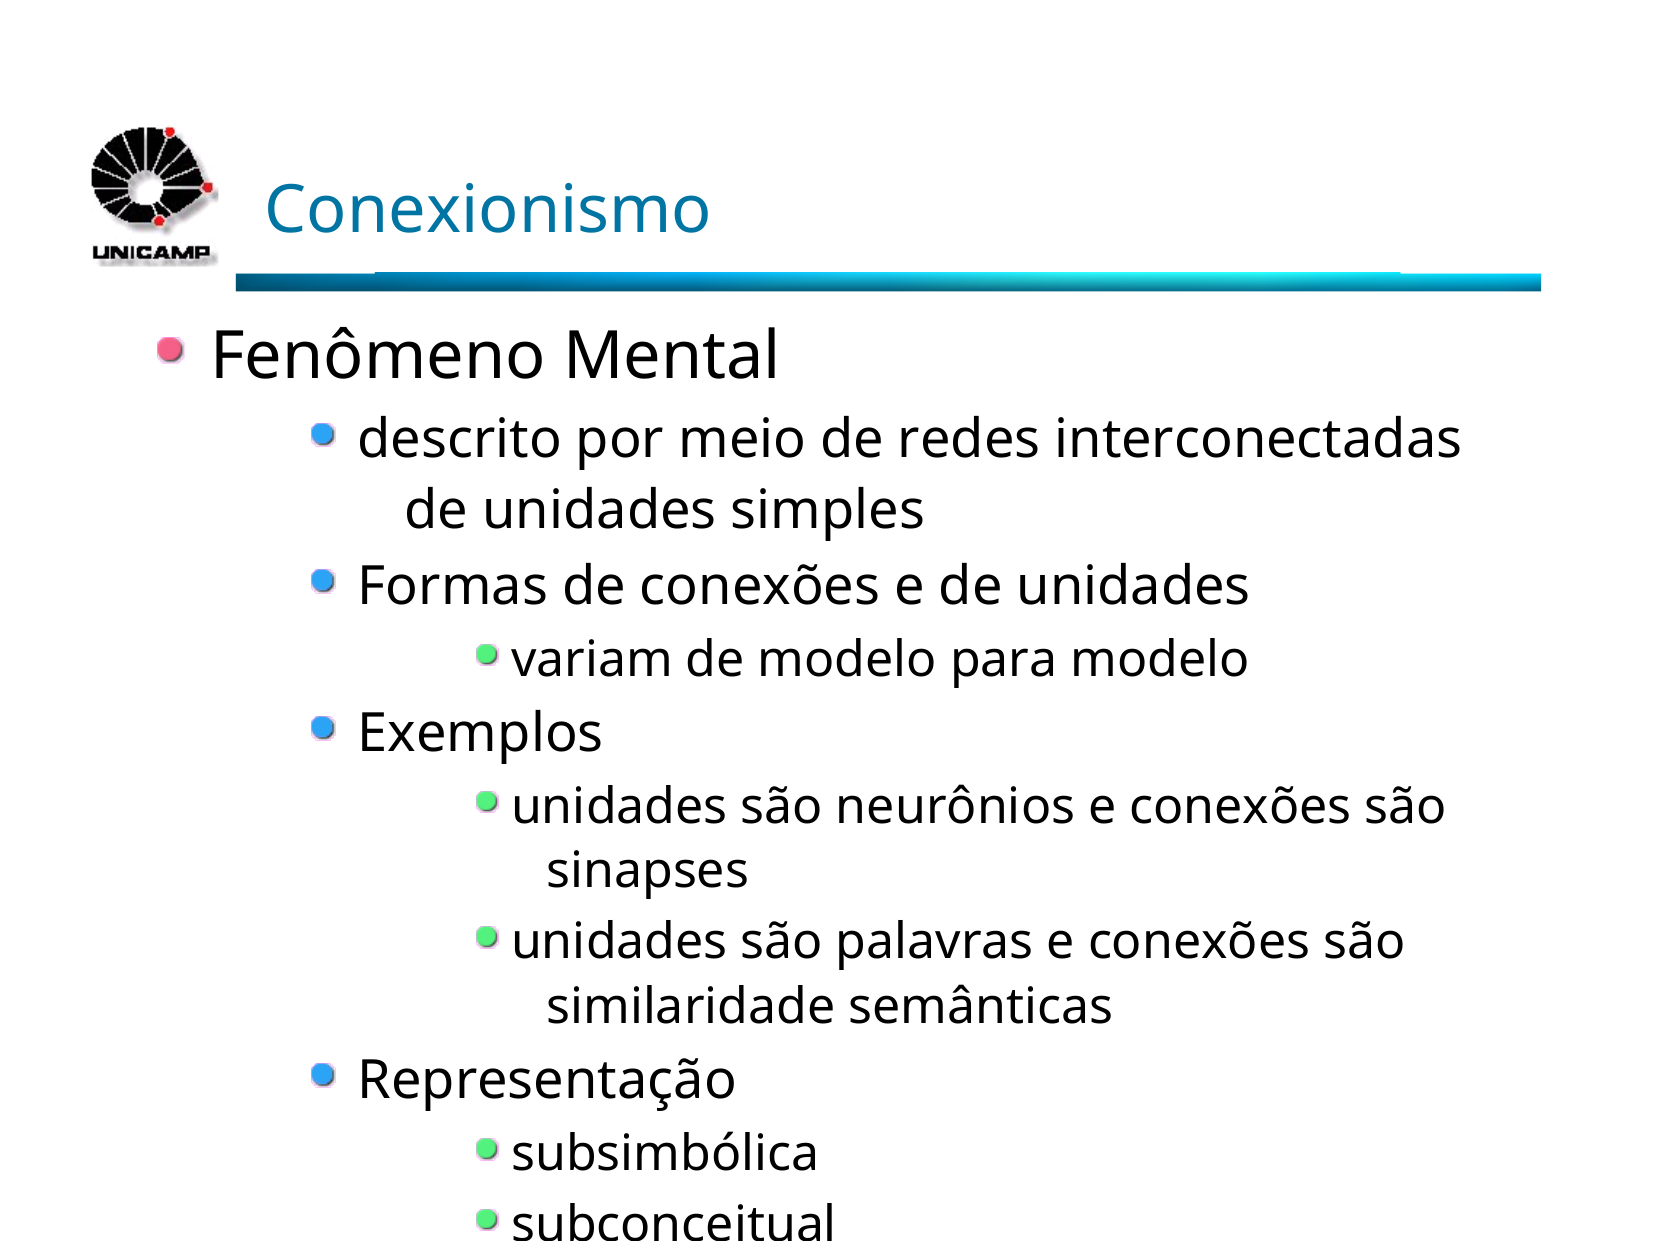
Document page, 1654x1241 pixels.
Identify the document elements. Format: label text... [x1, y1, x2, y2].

title Conexionismo [264, 42, 1534, 250]
picture [125, 272, 1654, 295]
picture [475, 1208, 500, 1232]
list Fenômeno Mental descrito por meio de redes interconectadas de unidades simples Formas de conexões e de unidades variam de modelo para modelo Exemplos unidades são neurônios e conexões são sinapses unidades são palavras e conexões são similaridade semânticas Representação subsimbólica subconceitual processo emergente [121, 309, 1534, 1182]
